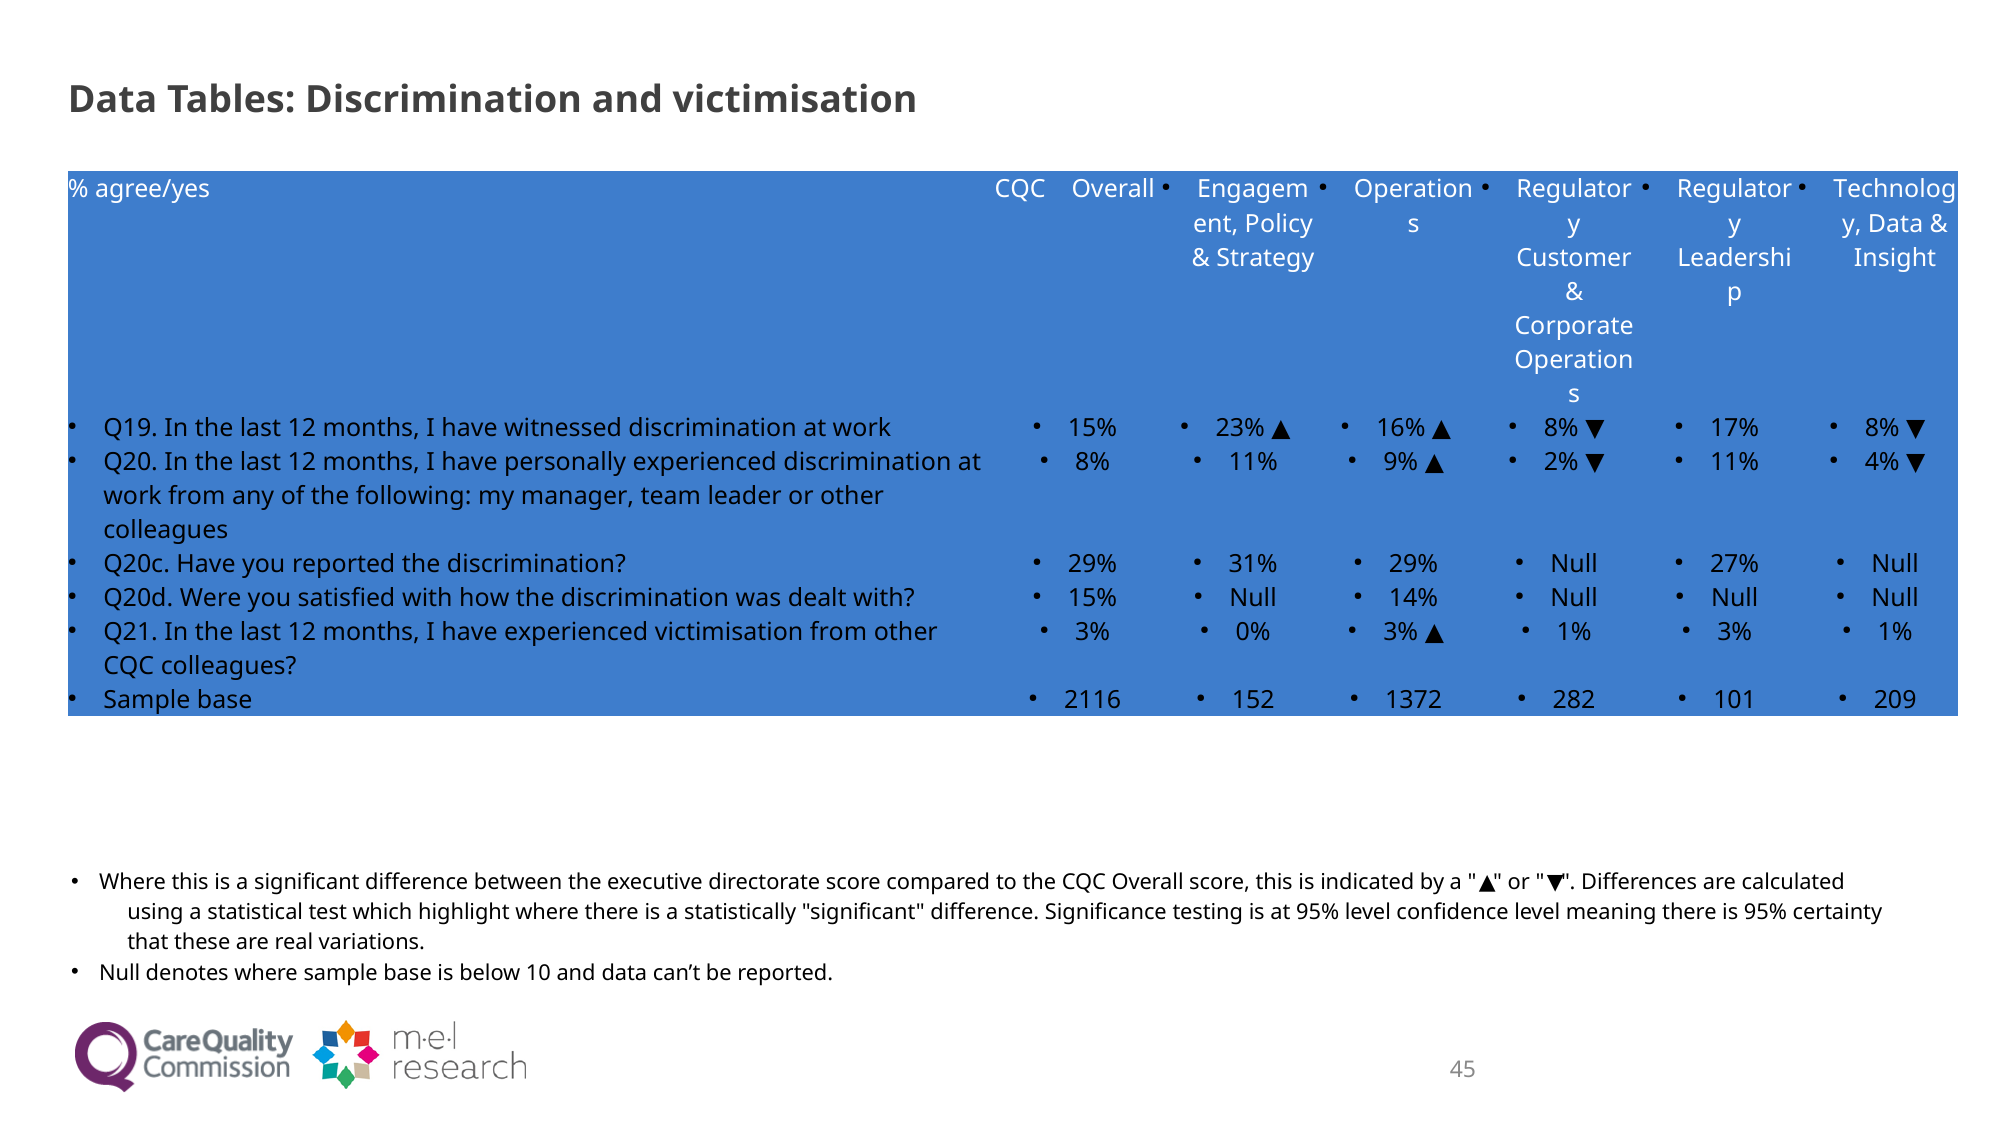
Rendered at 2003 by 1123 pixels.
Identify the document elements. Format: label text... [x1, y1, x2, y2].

table_cell 29% [1316, 546, 1476, 580]
table_cell 1372 [1316, 682, 1476, 716]
table_cell Null [1797, 580, 1958, 614]
table_cell 14% [1316, 580, 1476, 614]
table_cell 31% [1155, 546, 1316, 580]
table_cell Sample base [68, 682, 995, 716]
table_header Engagement, Policy & Strategy [1155, 171, 1316, 409]
table_cell 15% [995, 409, 1155, 444]
table_header Regulatory Leadership [1637, 171, 1797, 409]
table_cell 11% [1155, 444, 1316, 546]
picture [73, 1020, 296, 1095]
table_cell 1% [1797, 614, 1958, 682]
table_cell 16% ▲ [1316, 409, 1476, 444]
table_cell Null [1155, 580, 1316, 614]
table_cell 101 [1637, 682, 1797, 716]
table_cell 3% [1637, 614, 1797, 682]
table_cell 282 [1476, 682, 1637, 716]
title Data Tables: Discrimination and victimisation [67, 41, 1922, 144]
table_cell Null [1476, 546, 1637, 580]
table_cell 209 [1797, 682, 1958, 716]
table_cell 1% [1476, 614, 1637, 682]
table_cell 8% [995, 444, 1155, 546]
table_cell 3% ▲ [1316, 614, 1476, 682]
table_cell 9% ▲ [1316, 444, 1476, 546]
table_header Operations [1316, 171, 1476, 409]
table_cell 27% [1637, 546, 1797, 580]
table_cell 15% [995, 580, 1155, 614]
table_cell 17% [1637, 409, 1797, 444]
table_cell 2% ▼ [1476, 444, 1637, 546]
table_cell 0% [1155, 614, 1316, 682]
table_cell 4% ▼ [1797, 444, 1958, 546]
table_cell Q19. In the last 12 months, I have witnessed discrimination at work [68, 409, 995, 444]
table_cell 2116 [995, 682, 1155, 716]
text_box 45 [1434, 1039, 1902, 1100]
table_header Technology, Data & Insight [1797, 171, 1958, 409]
table_cell 29% [995, 546, 1155, 580]
table_cell Null [1797, 546, 1958, 580]
table_cell 11% [1637, 444, 1797, 546]
table_cell 152 [1155, 682, 1316, 716]
table_cell Q20d. Were you satisfied with how the discrimination was dealt with? [68, 580, 995, 614]
table_cell Q21. In the last 12 months, I have experienced victimisation from other CQC colleagues? [68, 614, 995, 682]
table_cell Null [1476, 580, 1637, 614]
table_cell 8% ▼ [1476, 409, 1637, 444]
text_box Where this is a significant difference between the executive directorate score compared to the CQC Overall score, this is indicated by a "▲" or "▼". Differences are calculated using a statistical test which highlight where there is a statistically "significant" difference. Significance testing is at 95% level confidence level meaning there is 95% certainty that these are real variations. Null denotes where sample base is below 10 and data can’t be reported. [56, 856, 1920, 994]
table_header CQC Overall [995, 171, 1155, 409]
table_cell Q20. In the last 12 months, I have personally experienced discrimination at work from any of the following: my manager, team leader or other colleagues [68, 444, 995, 546]
table_cell 8% ▼ [1797, 409, 1958, 444]
table_header Regulatory Customer & Corporate Operations [1476, 171, 1637, 409]
table_cell 3% [995, 614, 1155, 682]
picture [312, 1020, 526, 1089]
table_cell 23% ▲ [1155, 409, 1316, 444]
table_cell Q20c. Have you reported the discrimination? [68, 546, 995, 580]
table_header % agree/yes [68, 171, 995, 409]
table_cell Null [1637, 580, 1797, 614]
